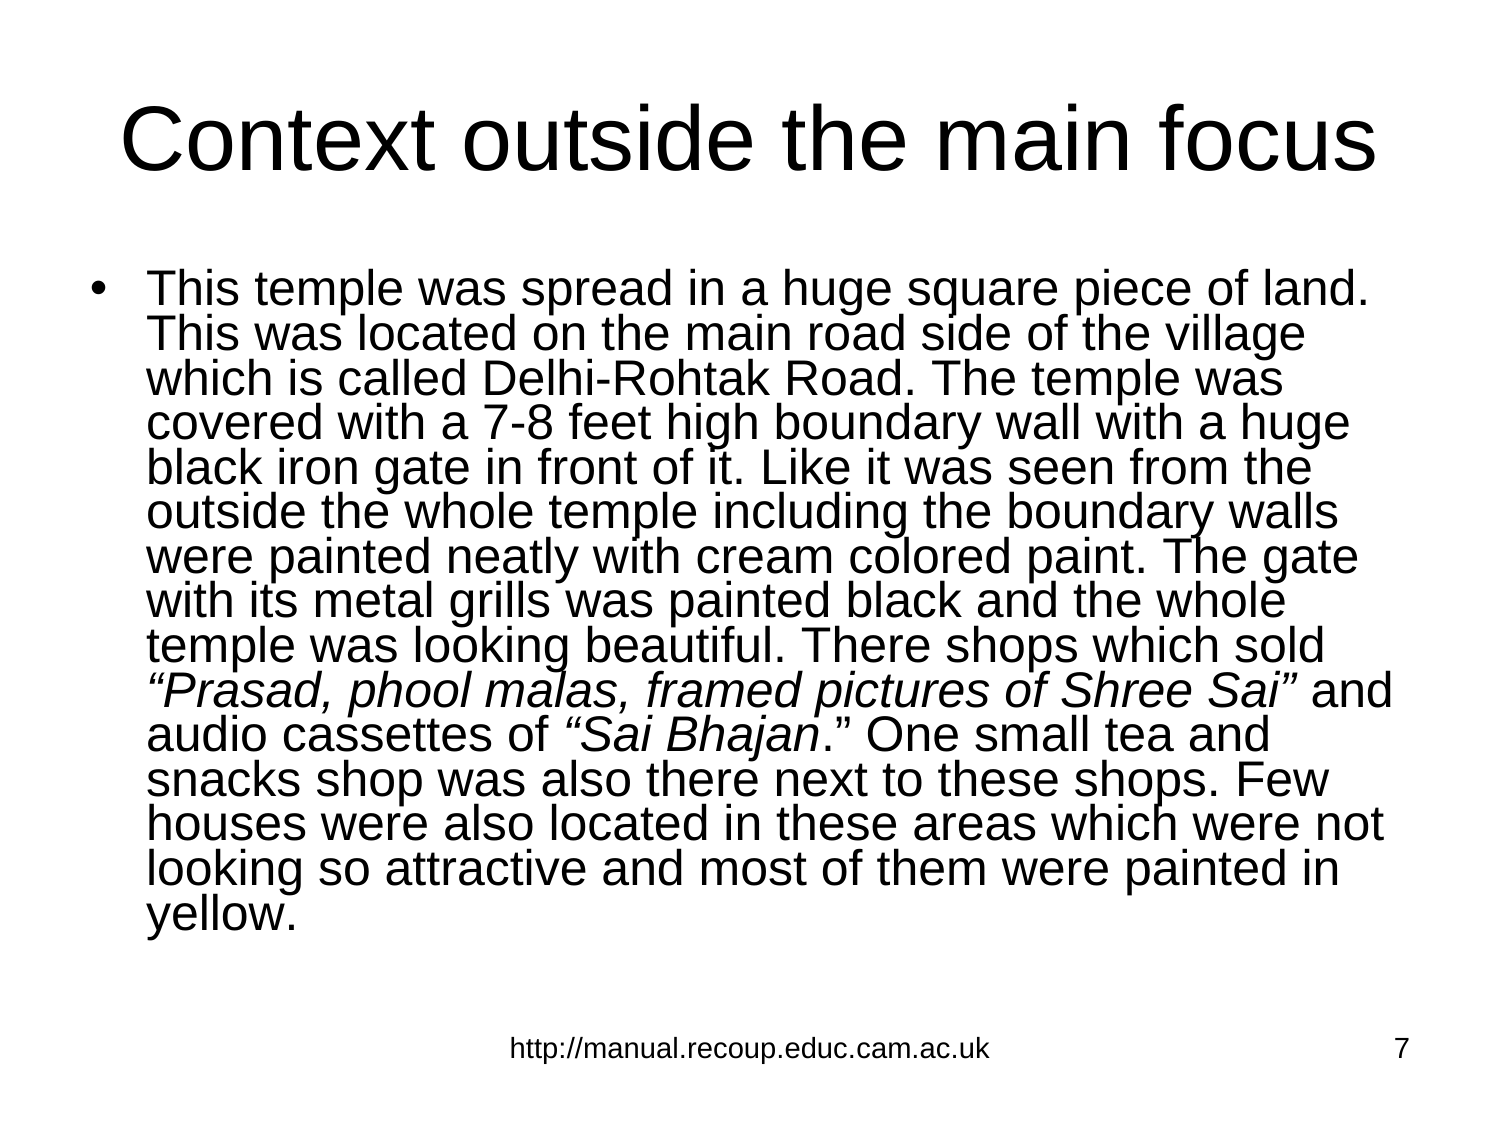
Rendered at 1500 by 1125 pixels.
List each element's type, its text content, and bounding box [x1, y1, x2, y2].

list This temple was spread in a huge square piece of land. This was located on the main road side of the village which is called Delhi-Rohtak Road. The temple was covered with a 7-8 feet high boundary wall with a huge black iron gate in front of it. Like it was seen from the outside the whole temple including the boundary walls were painted neatly with cream colored paint. The gate with its metal grills was painted black and the whole temple was looking beautiful. There shops which sold “Prasad, phool malas, framed pictures of Shree Sai” and audio cassettes of “Sai Bhajan.” One small tea and snacks shop was also there next to these shops. Few houses were also located in these areas which were not looking so attractive and most of them were painted in yellow. [75, 262, 1426, 1006]
title Context outside the main focus [75, 45, 1426, 233]
